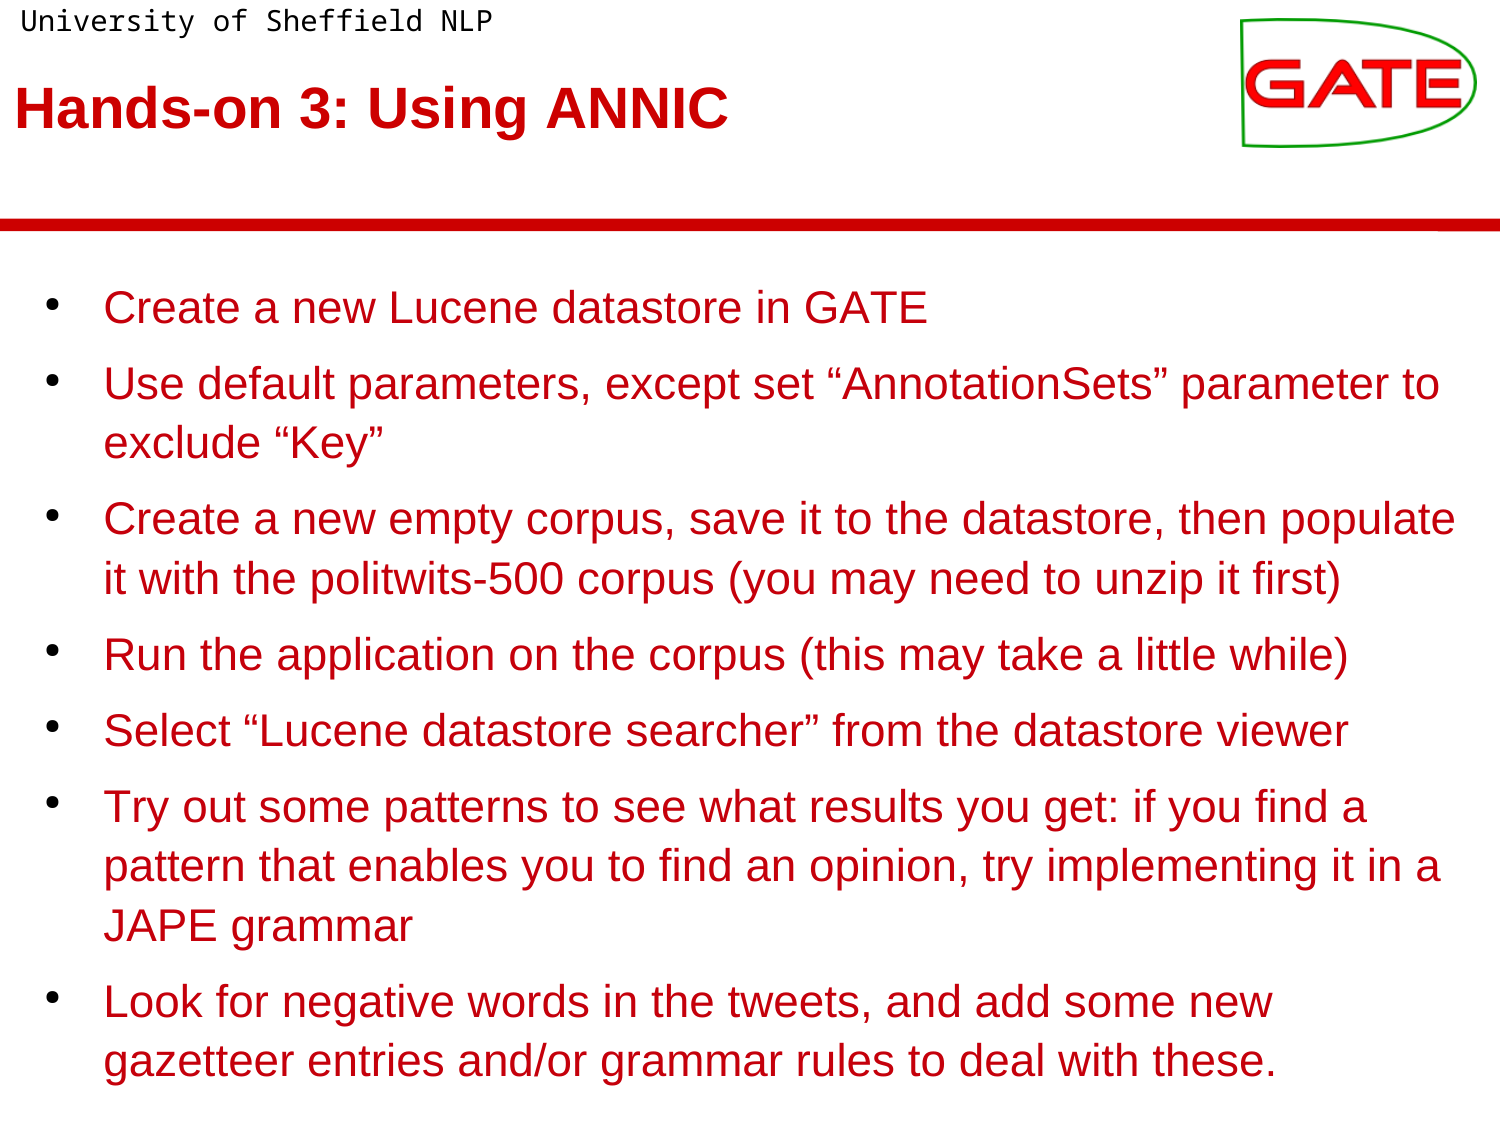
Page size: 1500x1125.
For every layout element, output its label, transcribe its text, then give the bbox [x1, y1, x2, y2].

picture [1240, 18, 1477, 148]
title Hands-on 3: Using ANNIC [0, 4, 1239, 213]
list Create a new Lucene datastore in GATE Use default parameters, except set “AnnotationSets” parameter to exclude “Key” Create a new empty corpus, save it to the datastore, then populate it with the politwits-500 corpus (you may need to unzip it first) Run the application on the corpus (this may take a little while) Select “Lucene datastore searcher” from the datastore viewer Try out some patterns to see what results you get: if you find a pattern that enables you to find an opinion, try implementing it in a JAPE grammar Look for negative words in the tweets, and add some new gazetteer entries and/or grammar rules to deal with these. [29, 265, 1477, 1094]
